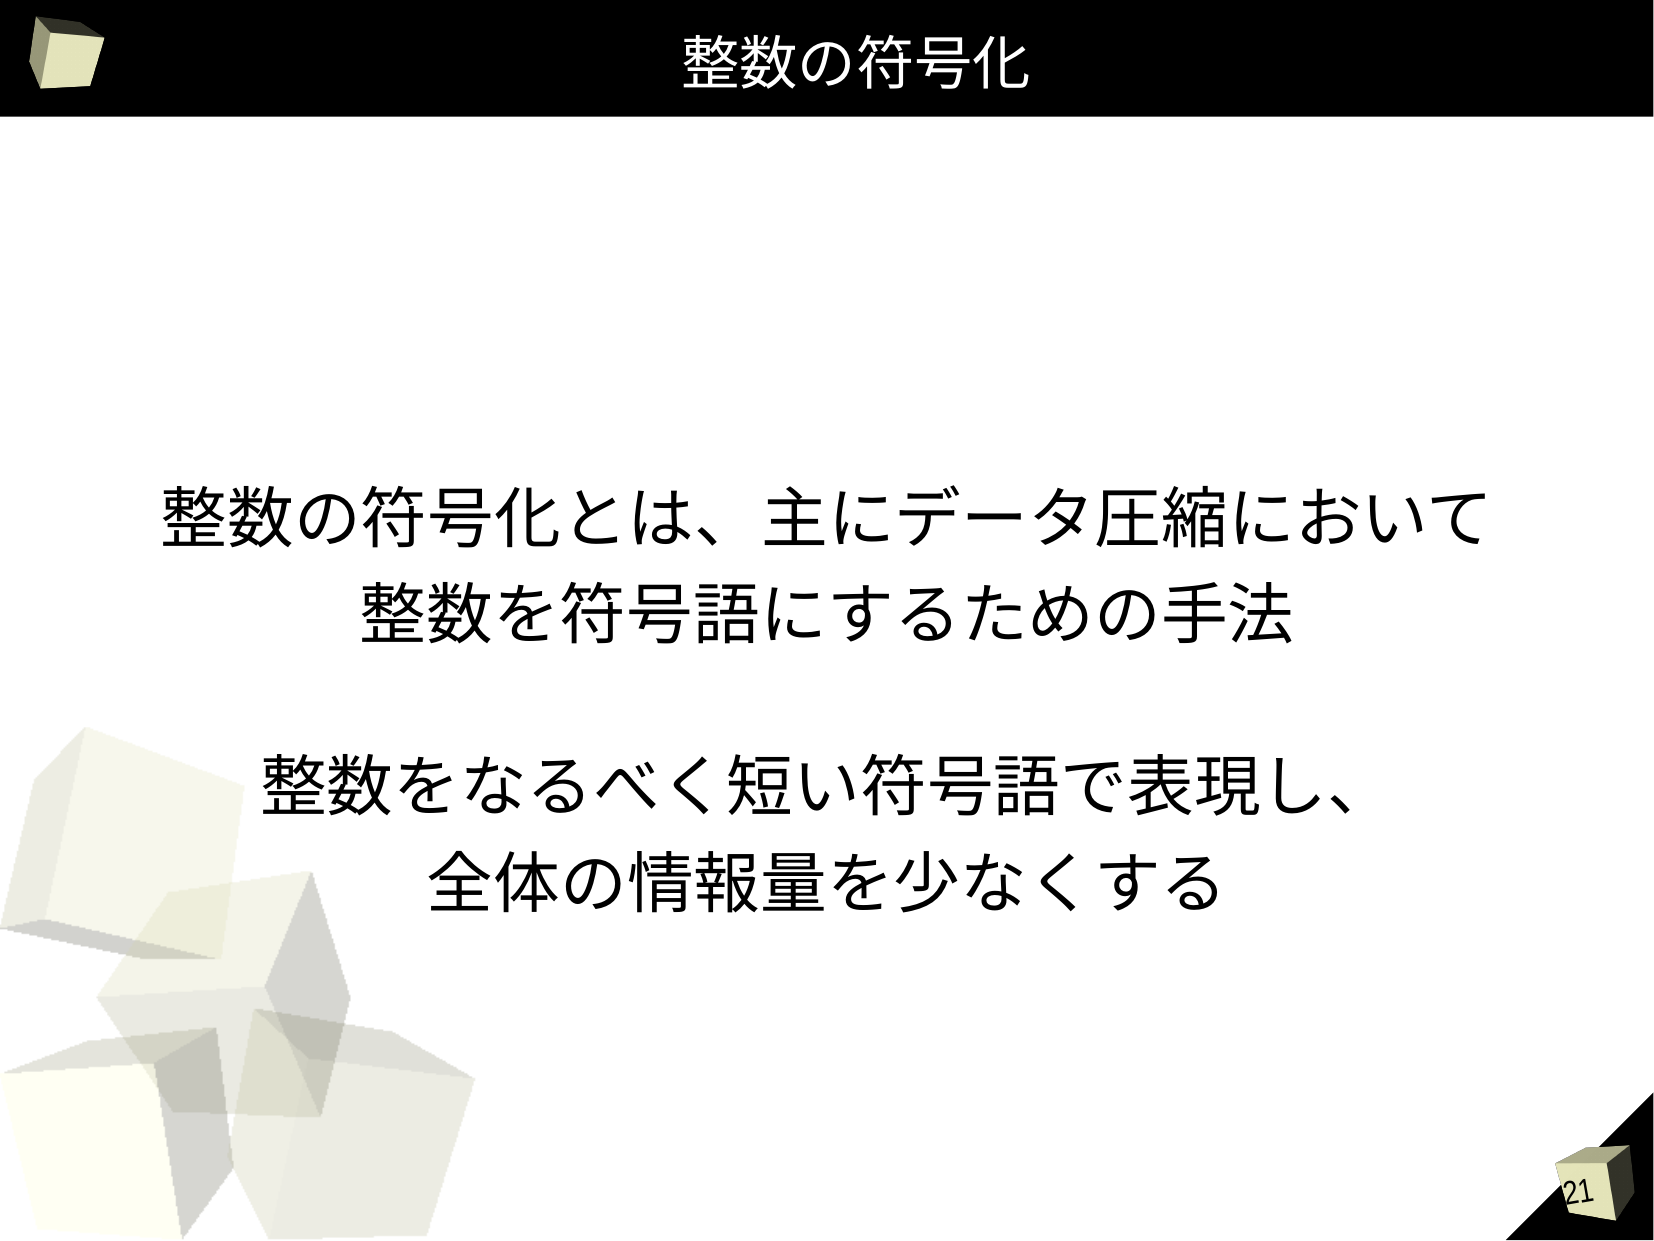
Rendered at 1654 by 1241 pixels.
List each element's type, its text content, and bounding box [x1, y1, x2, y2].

title 整数の符号化 [118, 0, 1595, 119]
subtitle 整数の符号化とは、主にデータ圧縮において 整数を符号語にするための手法 整数をなるべく短い符号語で表現し、 全体の情報量を少なくする [44, 177, 1611, 1214]
picture [0, 726, 477, 1241]
